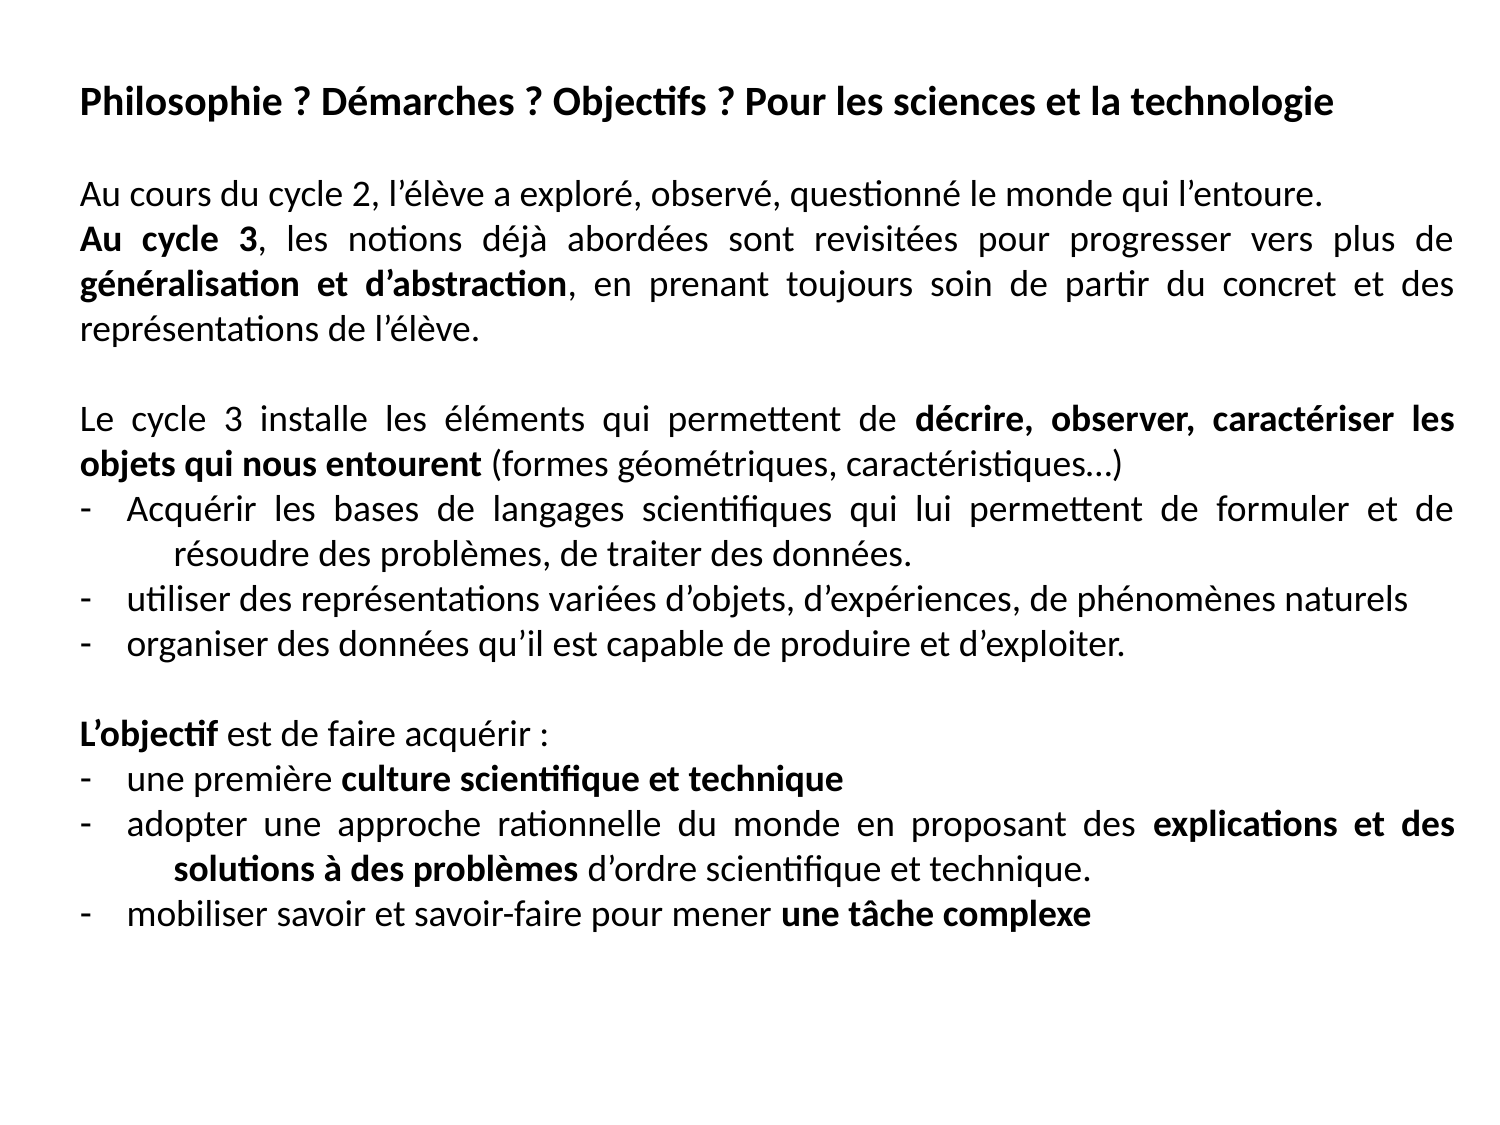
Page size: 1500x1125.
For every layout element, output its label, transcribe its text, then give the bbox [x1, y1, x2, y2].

text_box Philosophie ? Démarches ? Objectifs ? Pour les sciences et la technologie Au cours du cycle 2, l’élève a exploré, observé, questionné le monde qui l’entoure. Au cycle 3, les notions déjà abordées sont revisitées pour progresser vers plus de généralisation et d’abstraction, en prenant toujours soin de partir du concret et des représentations de l’élève. Le cycle 3 installe les éléments qui permettent de décrire, observer, caractériser les objets qui nous entourent (formes géométriques, caractéristiques…) Acquérir les bases de langages scientifiques qui lui permettent de formuler et de résoudre des problèmes, de traiter des données. utiliser des représentations variées d’objets, d’expériences, de phénomènes naturels organiser des données qu’il est capable de produire et d’exploiter. L’objectif est de faire acquérir : une première culture scientifique et technique adopter une approche rationnelle du monde en proposant des explications et des solutions à des problèmes d’ordre scientifique et technique. mobiliser savoir et savoir-faire pour mener une tâche complexe [65, 66, 1471, 942]
